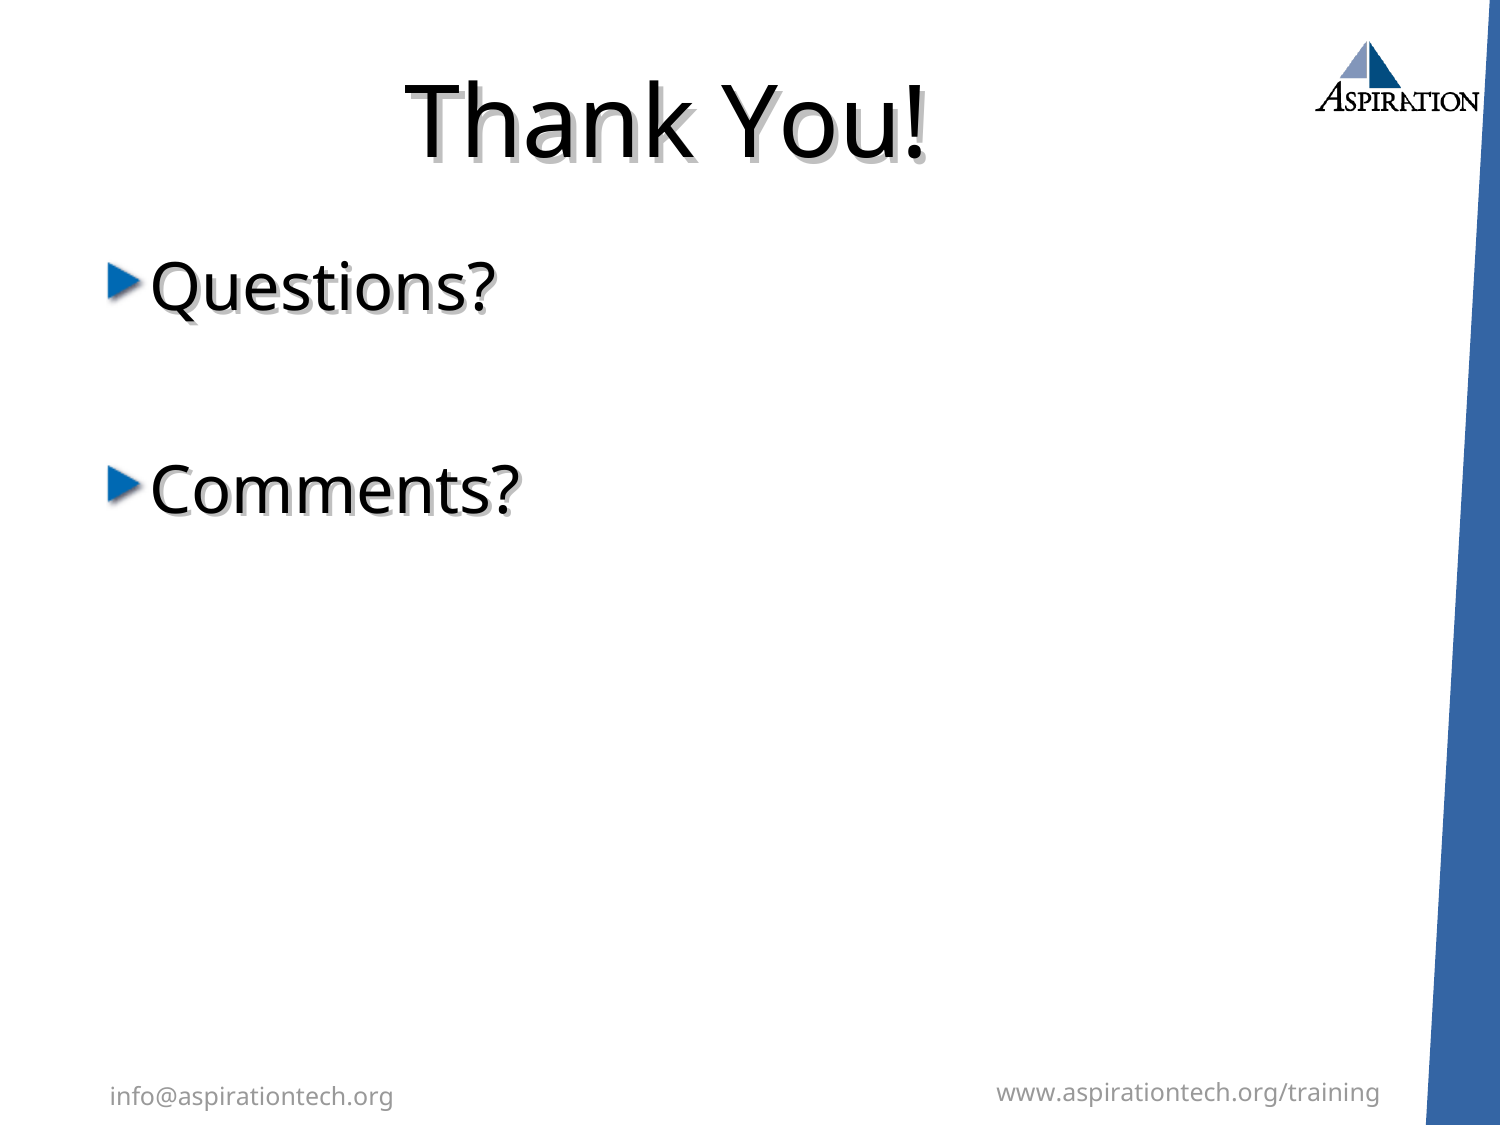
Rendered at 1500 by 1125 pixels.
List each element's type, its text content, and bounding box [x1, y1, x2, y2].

list Questions? Comments? [49, 238, 1447, 892]
title Thank You! [49, 19, 1284, 206]
picture [1315, 41, 1480, 120]
